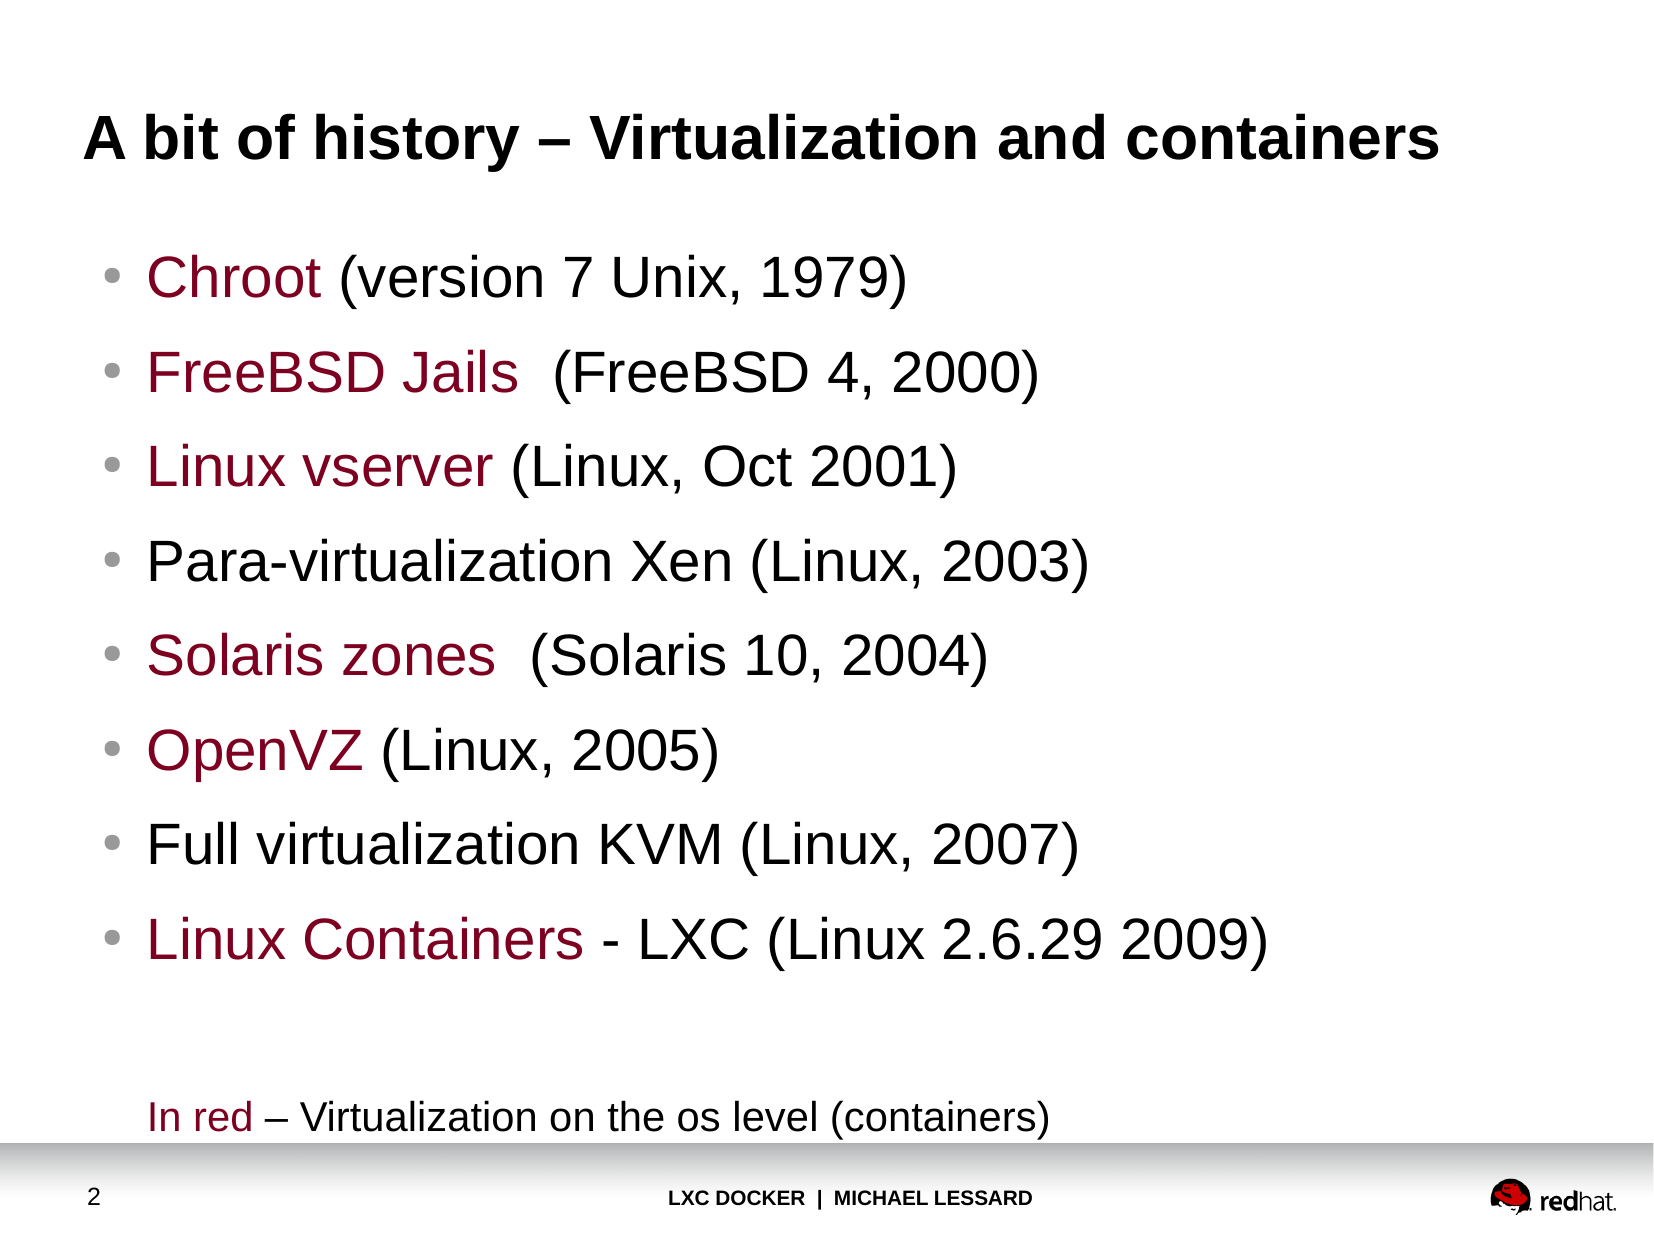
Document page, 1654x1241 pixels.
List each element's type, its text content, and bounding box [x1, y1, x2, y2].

picture [0, 1143, 1654, 1241]
title A bit of history – Virtualization and containers [82, 37, 1571, 226]
list Chroot (version 7 Unix, 1979) FreeBSD Jails (FreeBSD 4, 2000) Linux vserver (Linux, Oct 2001) Para-virtualization Xen (Linux, 2003) Solaris zones (Solaris 10, 2004) OpenVZ (Linux, 2005) Full virtualization KVM (Linux, 2007) Linux Containers - LXC (Linux 2.6.29 2009) In red – Virtualization on the os level (containers) [86, 244, 1576, 1236]
